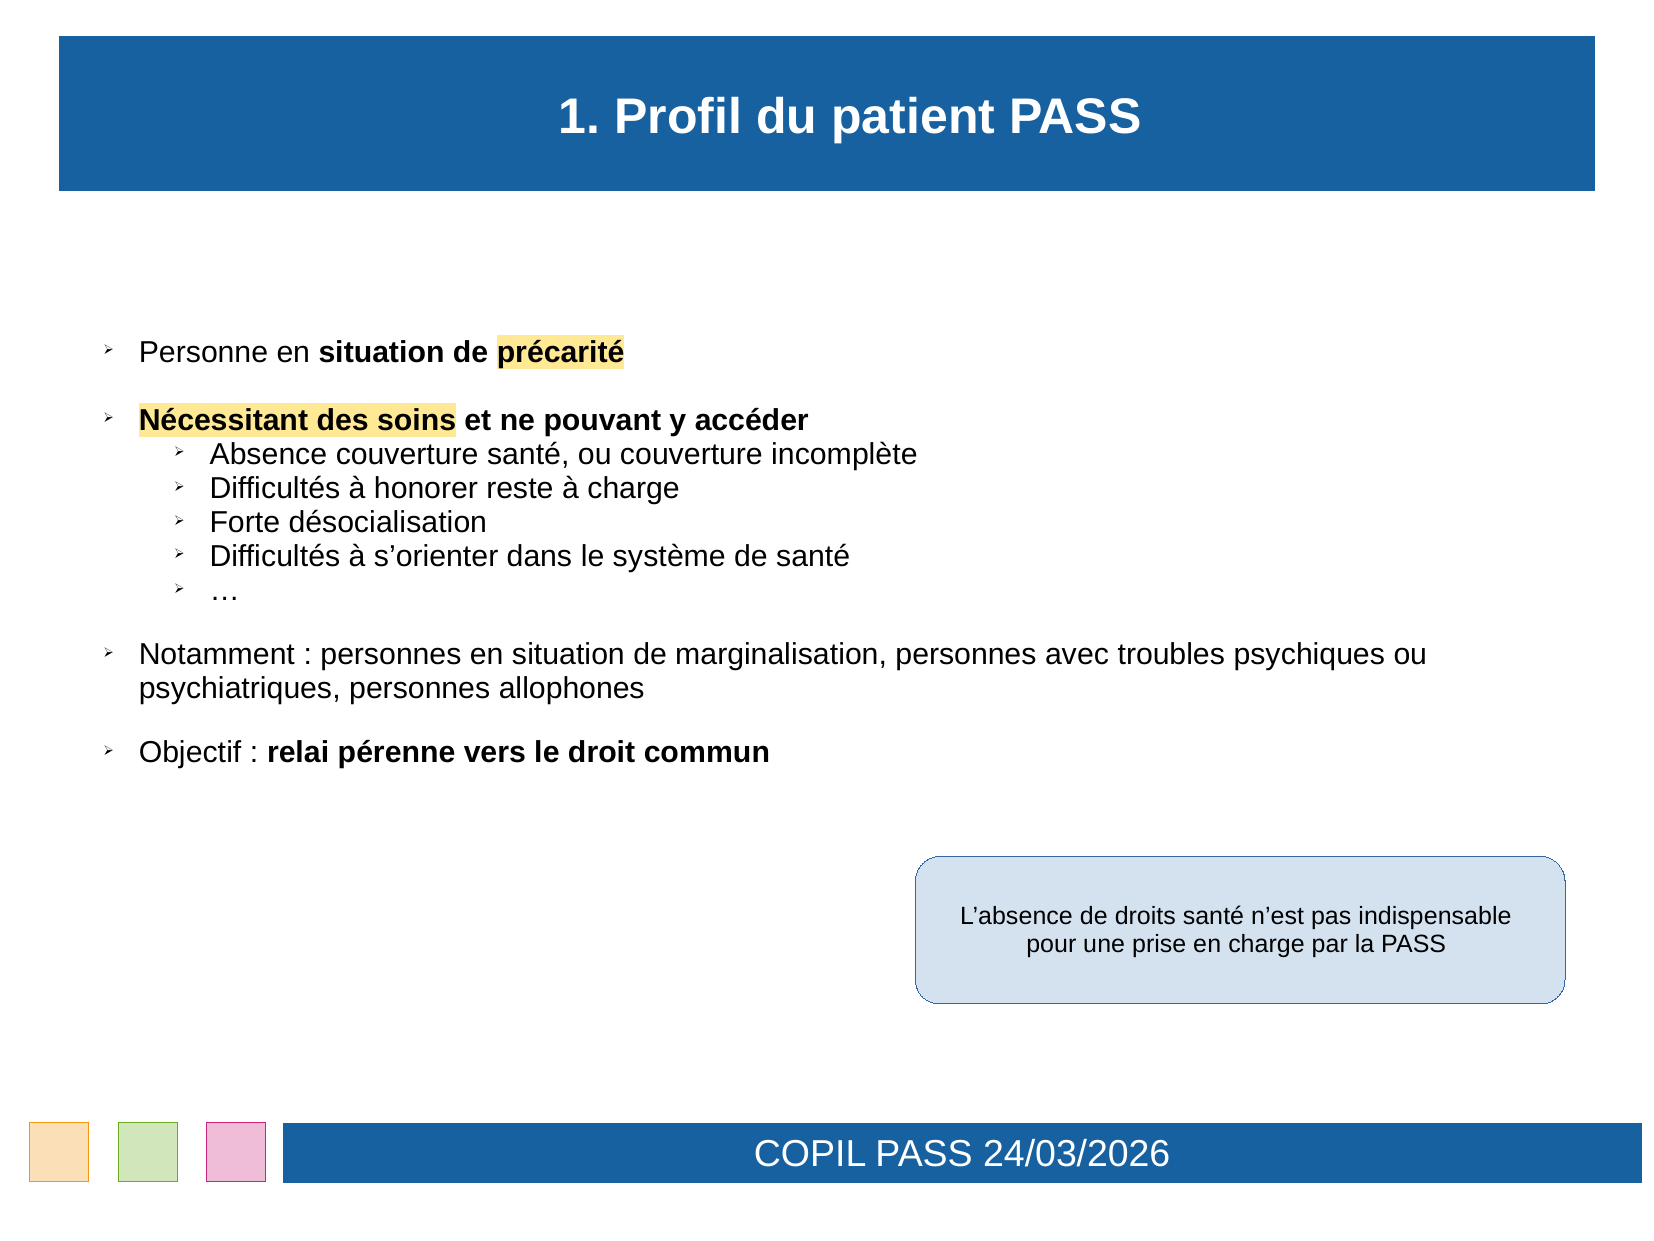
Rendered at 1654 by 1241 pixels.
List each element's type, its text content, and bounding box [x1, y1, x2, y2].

text_box [206, 1122, 266, 1182]
text_box [59, 36, 118, 191]
text_box L’absence de droits santé n’est pas indispensable pour une prise en charge par la PASS [915, 856, 1566, 1004]
text_box COPIL PASS 24/03/2026 [283, 1123, 1642, 1183]
text_box [1583, 36, 1595, 191]
text_box [118, 1122, 178, 1182]
text_box Personne en situation de précarité Nécessitant des soins et ne pouvant y accéder Absence couverture santé, ou couverture incomplète Difficultés à honorer reste à charge Forte désocialisation Difficultés à s’orienter dans le système de santé … Notamment : personnes en situation de marginalisation, personnes avec troubles psychiques ou psychiatriques, personnes allophones Objectif : relai pérenne vers le droit commun [88, 260, 1595, 1063]
title 1. Profil du patient PASS [118, 24, 1583, 207]
text_box [29, 1122, 89, 1182]
